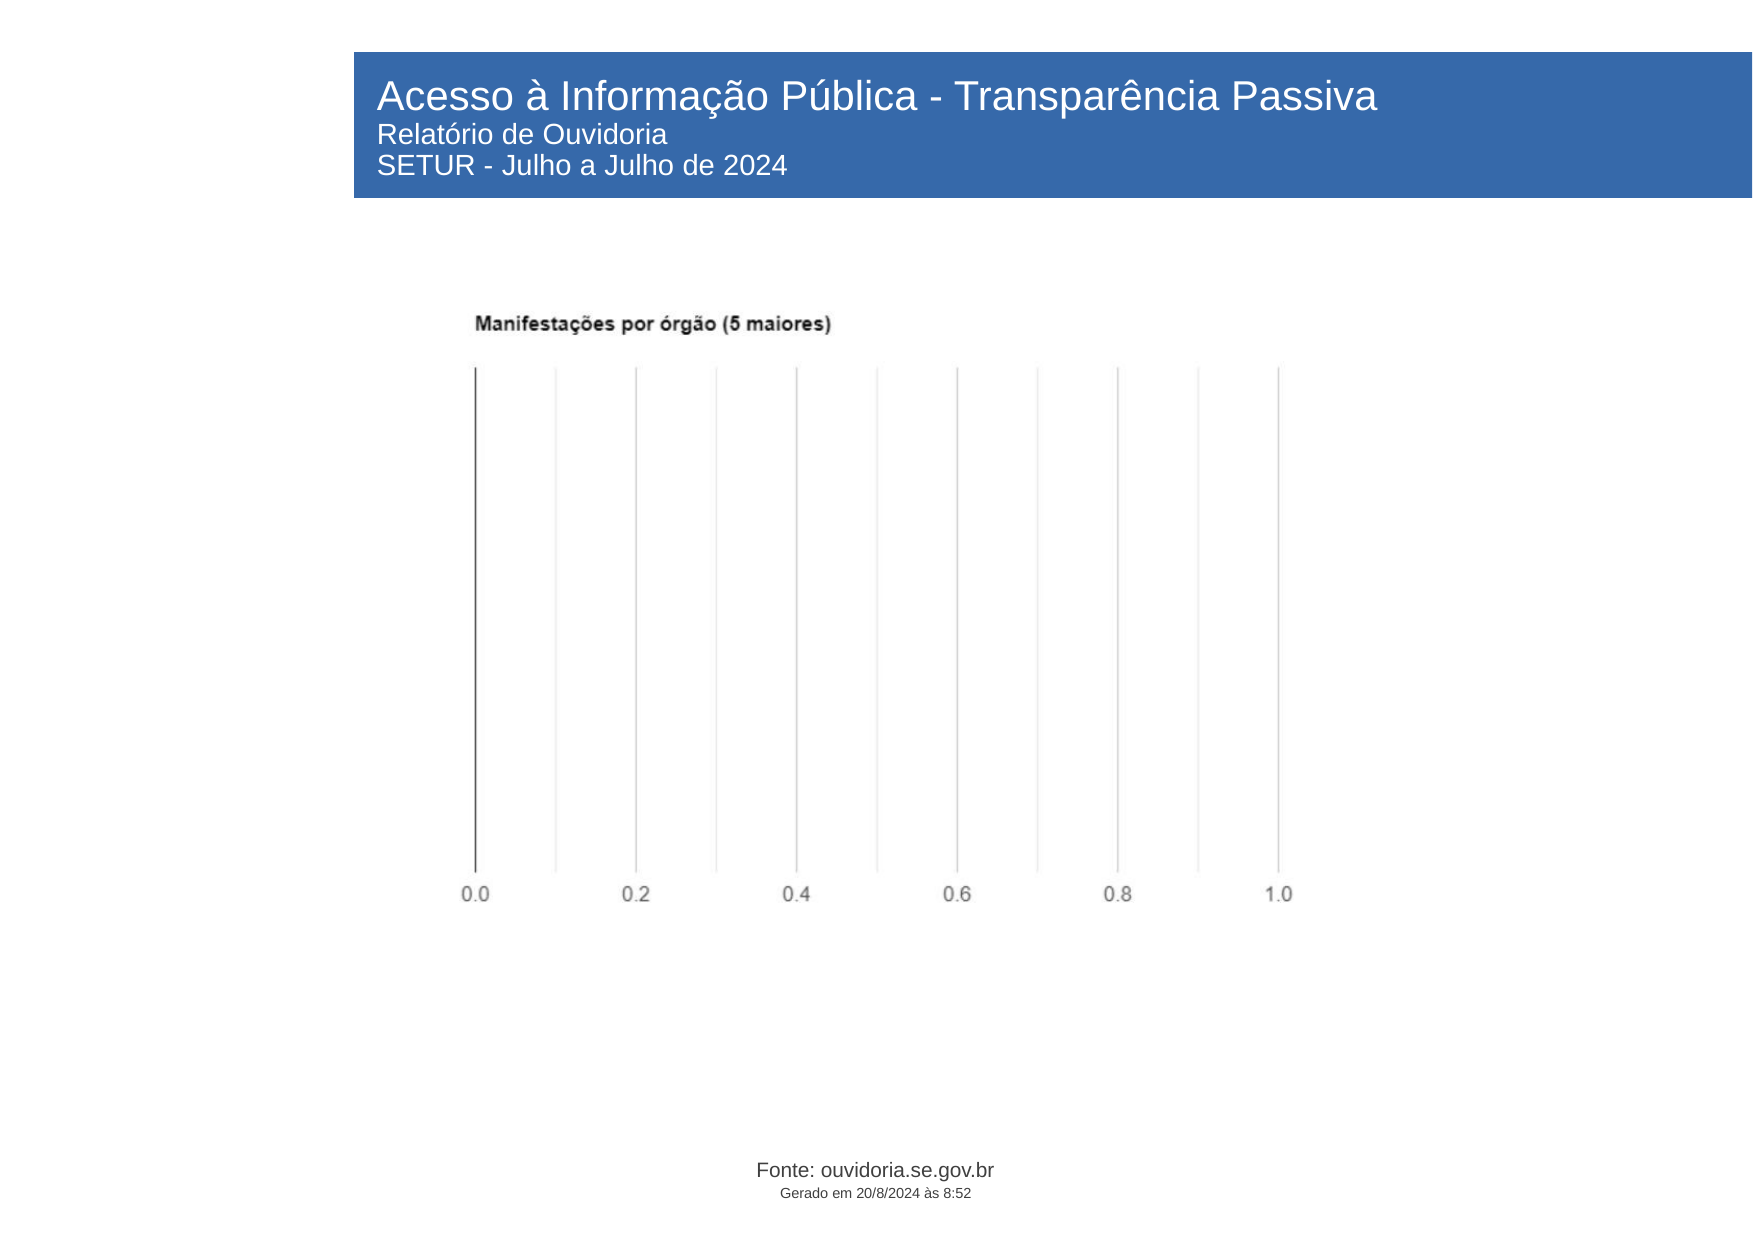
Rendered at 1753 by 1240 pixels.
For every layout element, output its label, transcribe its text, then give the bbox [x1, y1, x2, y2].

text_box Fonte: ouvidoria.se.gov.br [756, 1158, 1023, 1188]
text_box Acesso à Informação Pública - Transparência Passiva Relatório de Ouvidoria SETUR - Julho a Julho de 2024 [376, 72, 1403, 186]
text_box [354, 52, 1752, 198]
text_box Gerado em 20/8/2024 às 8:52 [780, 1184, 999, 1208]
text_box [227, 211, 1527, 1028]
